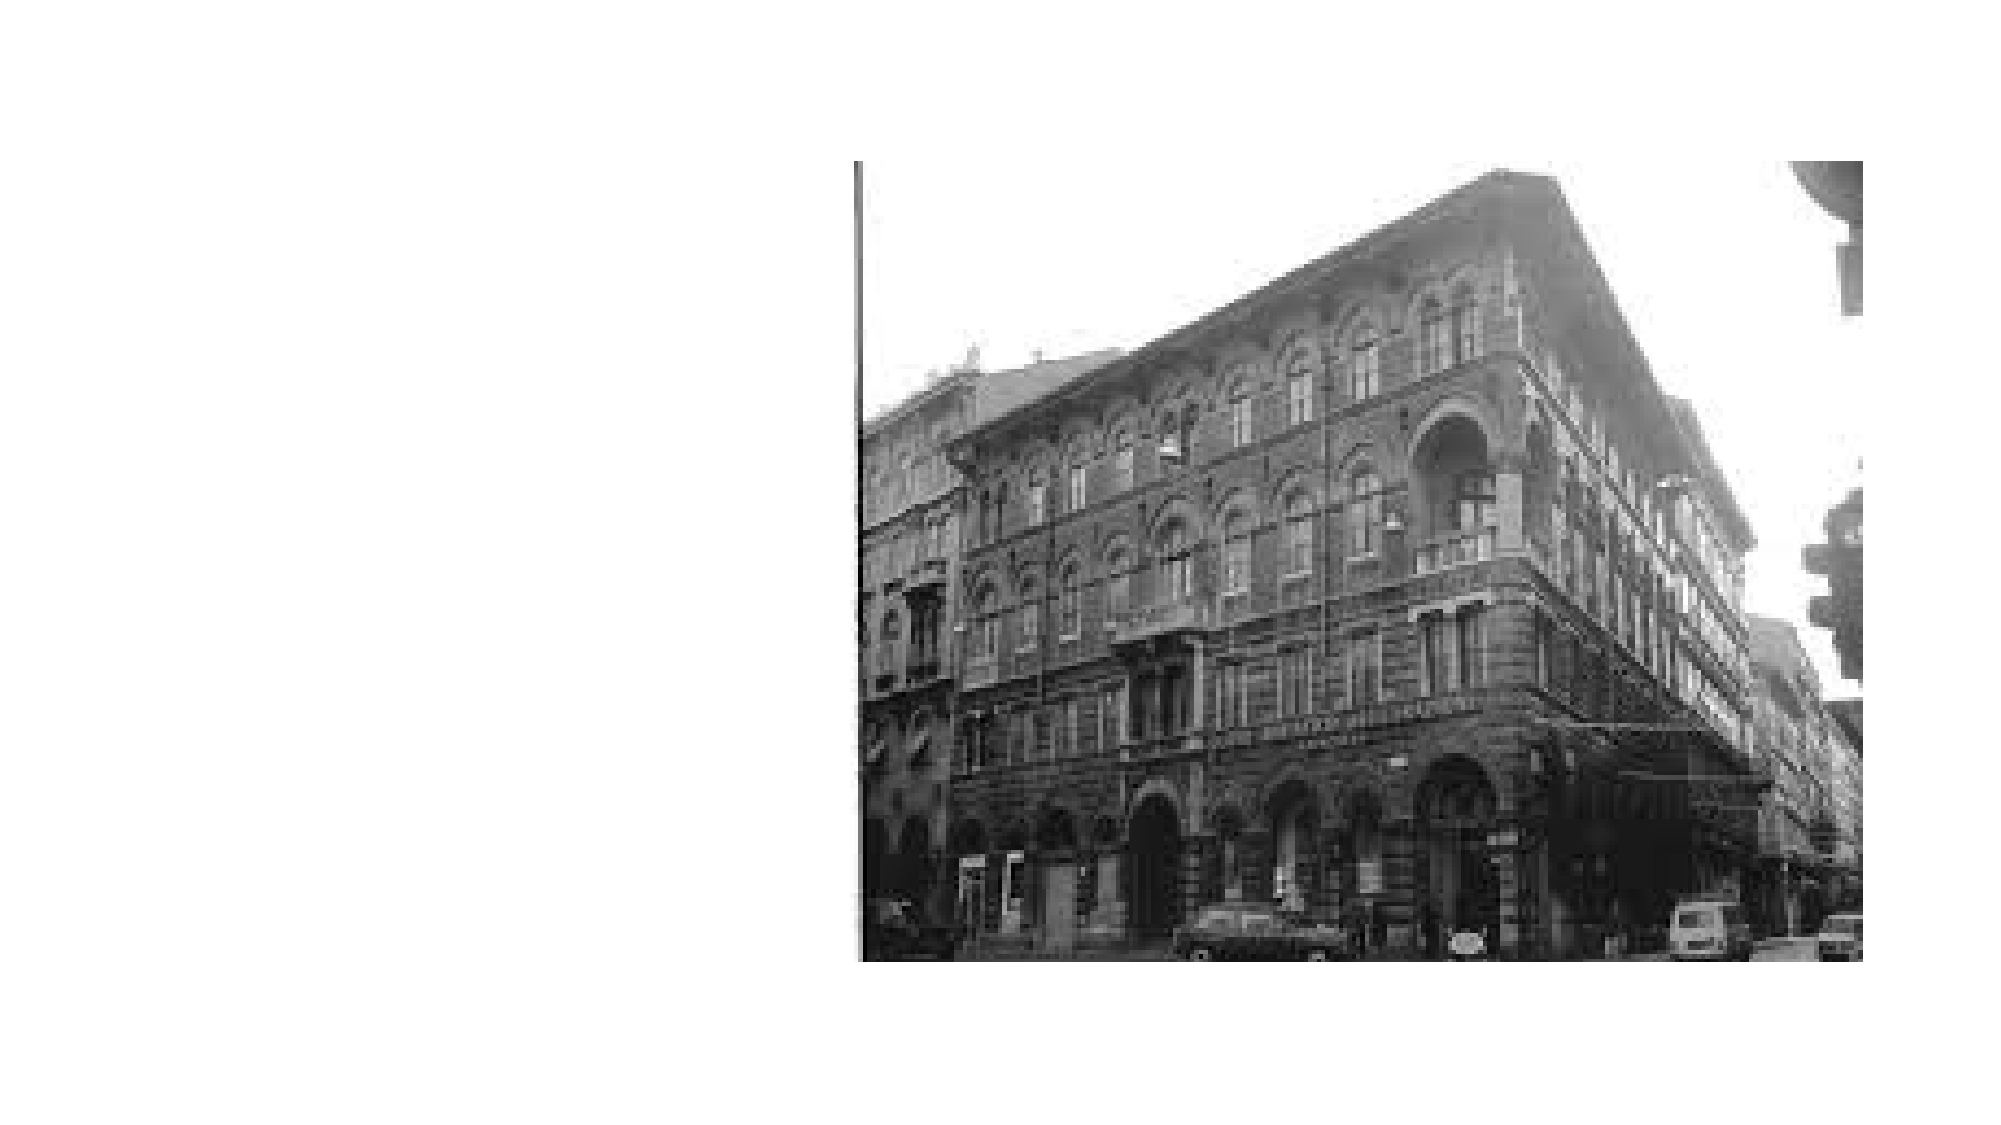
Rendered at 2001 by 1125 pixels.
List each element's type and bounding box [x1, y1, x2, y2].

picture [850, 161, 1863, 962]
